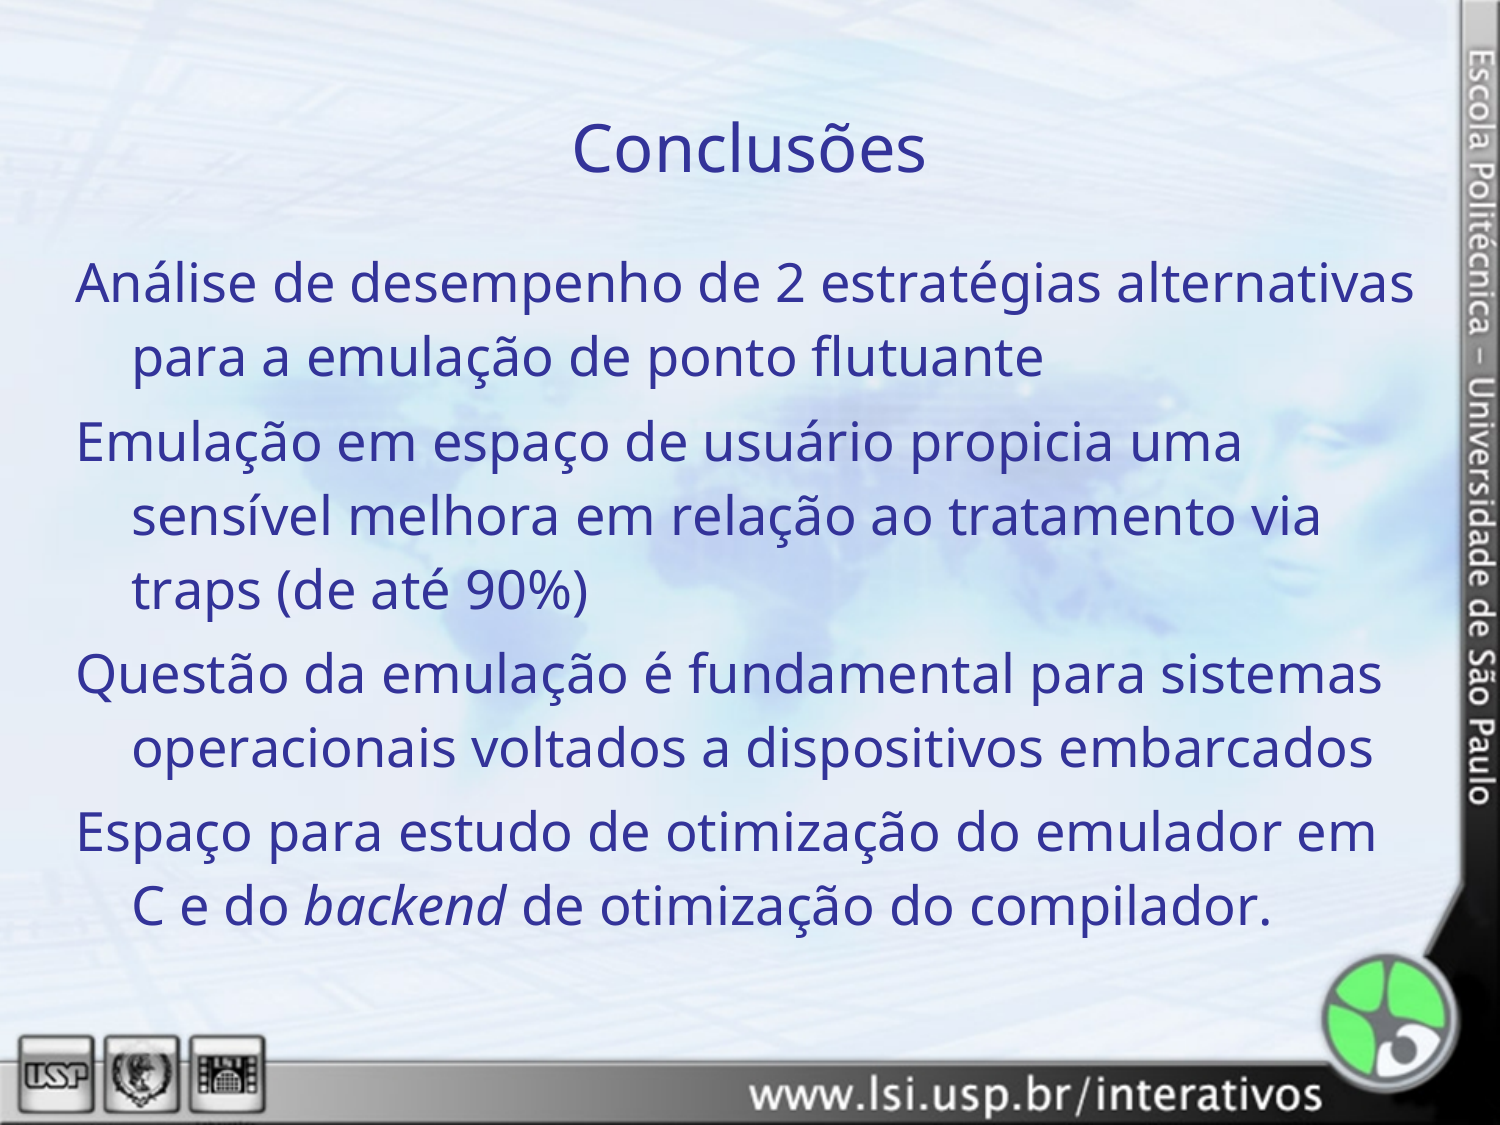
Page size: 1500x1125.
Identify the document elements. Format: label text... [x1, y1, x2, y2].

picture [0, 0, 1500, 1125]
title Conclusões [75, 52, 1426, 240]
list Análise de desempenho de 2 estratégias alternativas para a emulação de ponto flutuante Emulação em espaço de usuário propicia uma sensível melhora em relação ao tratamento via traps (de até 90%) Questão da emulação é fundamental para sistemas operacionais voltados a dispositivos embarcados Espaço para estudo de otimização do emulador em C e do backend de otimização do compilador. [75, 244, 1426, 988]
